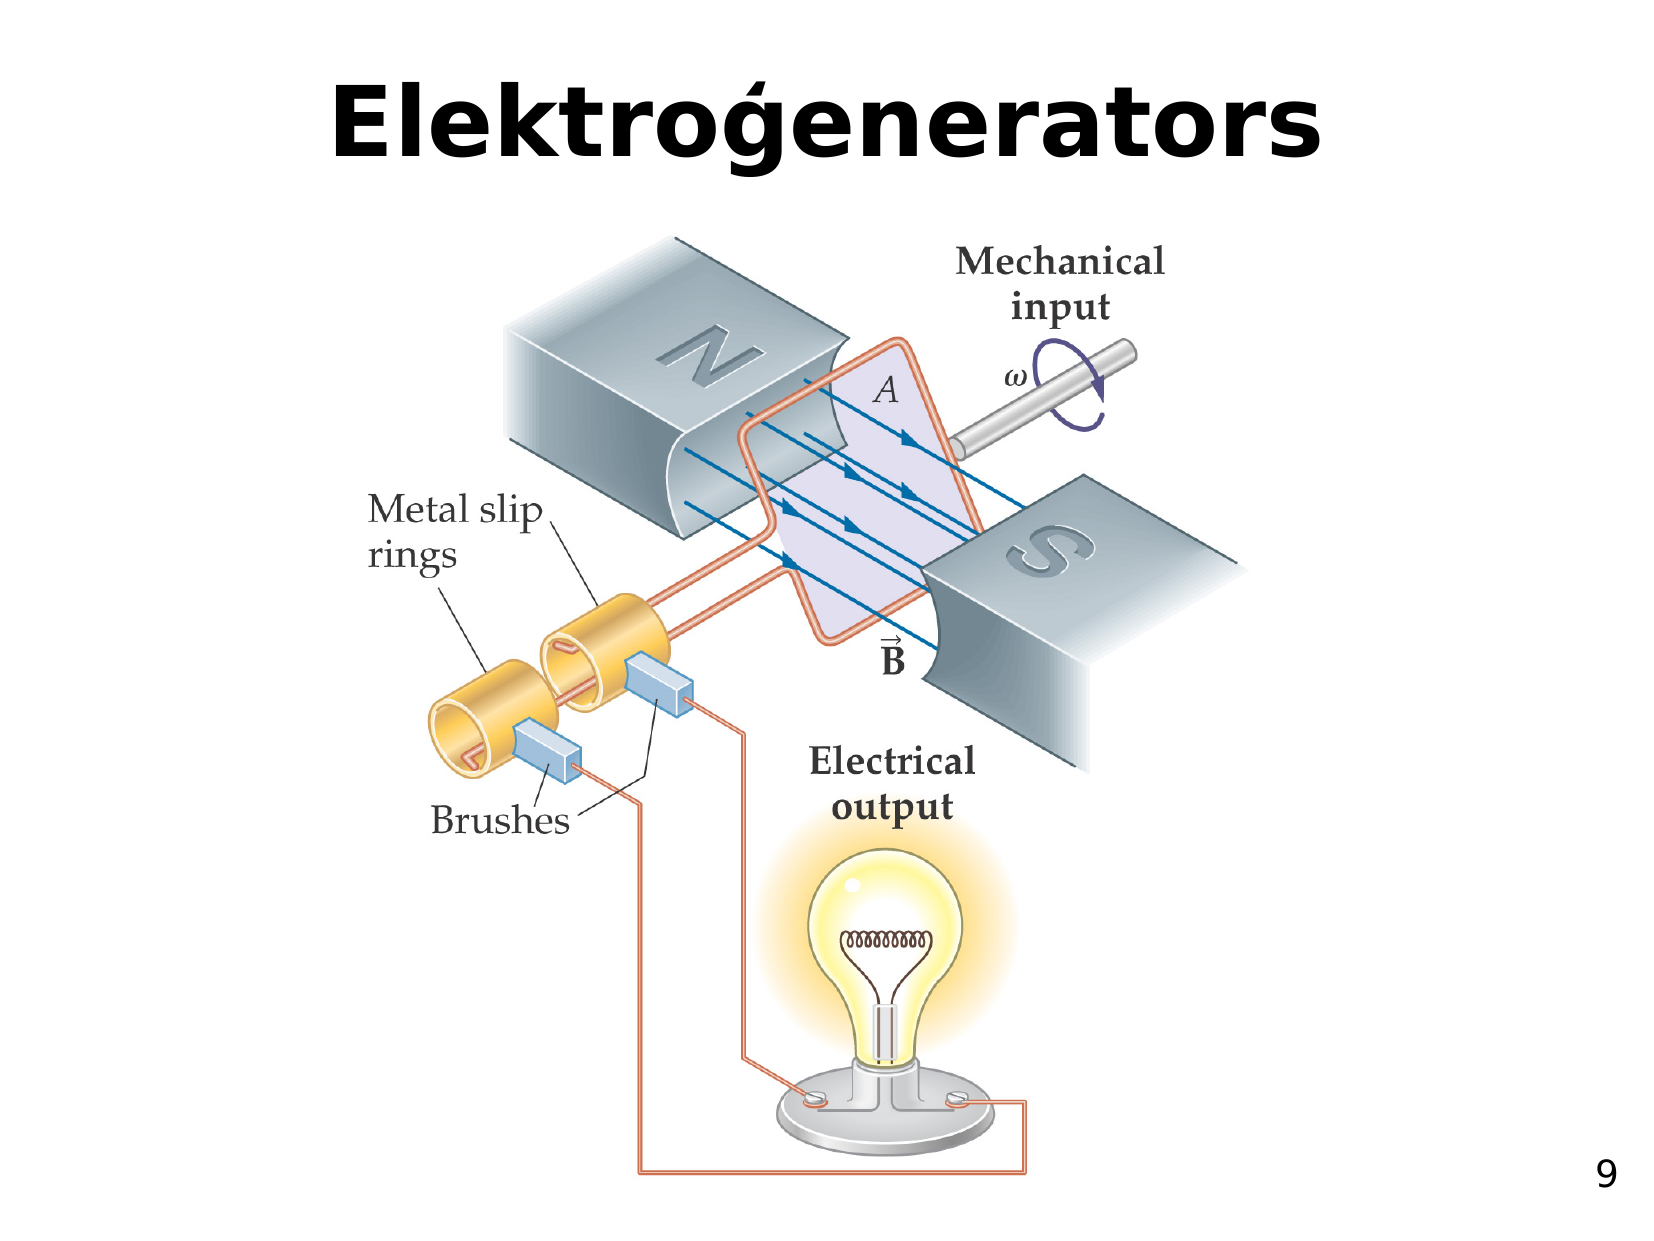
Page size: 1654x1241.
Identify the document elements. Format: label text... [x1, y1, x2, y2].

title Elektroģenerators [82, 49, 1571, 196]
picture [170, 224, 1451, 1186]
